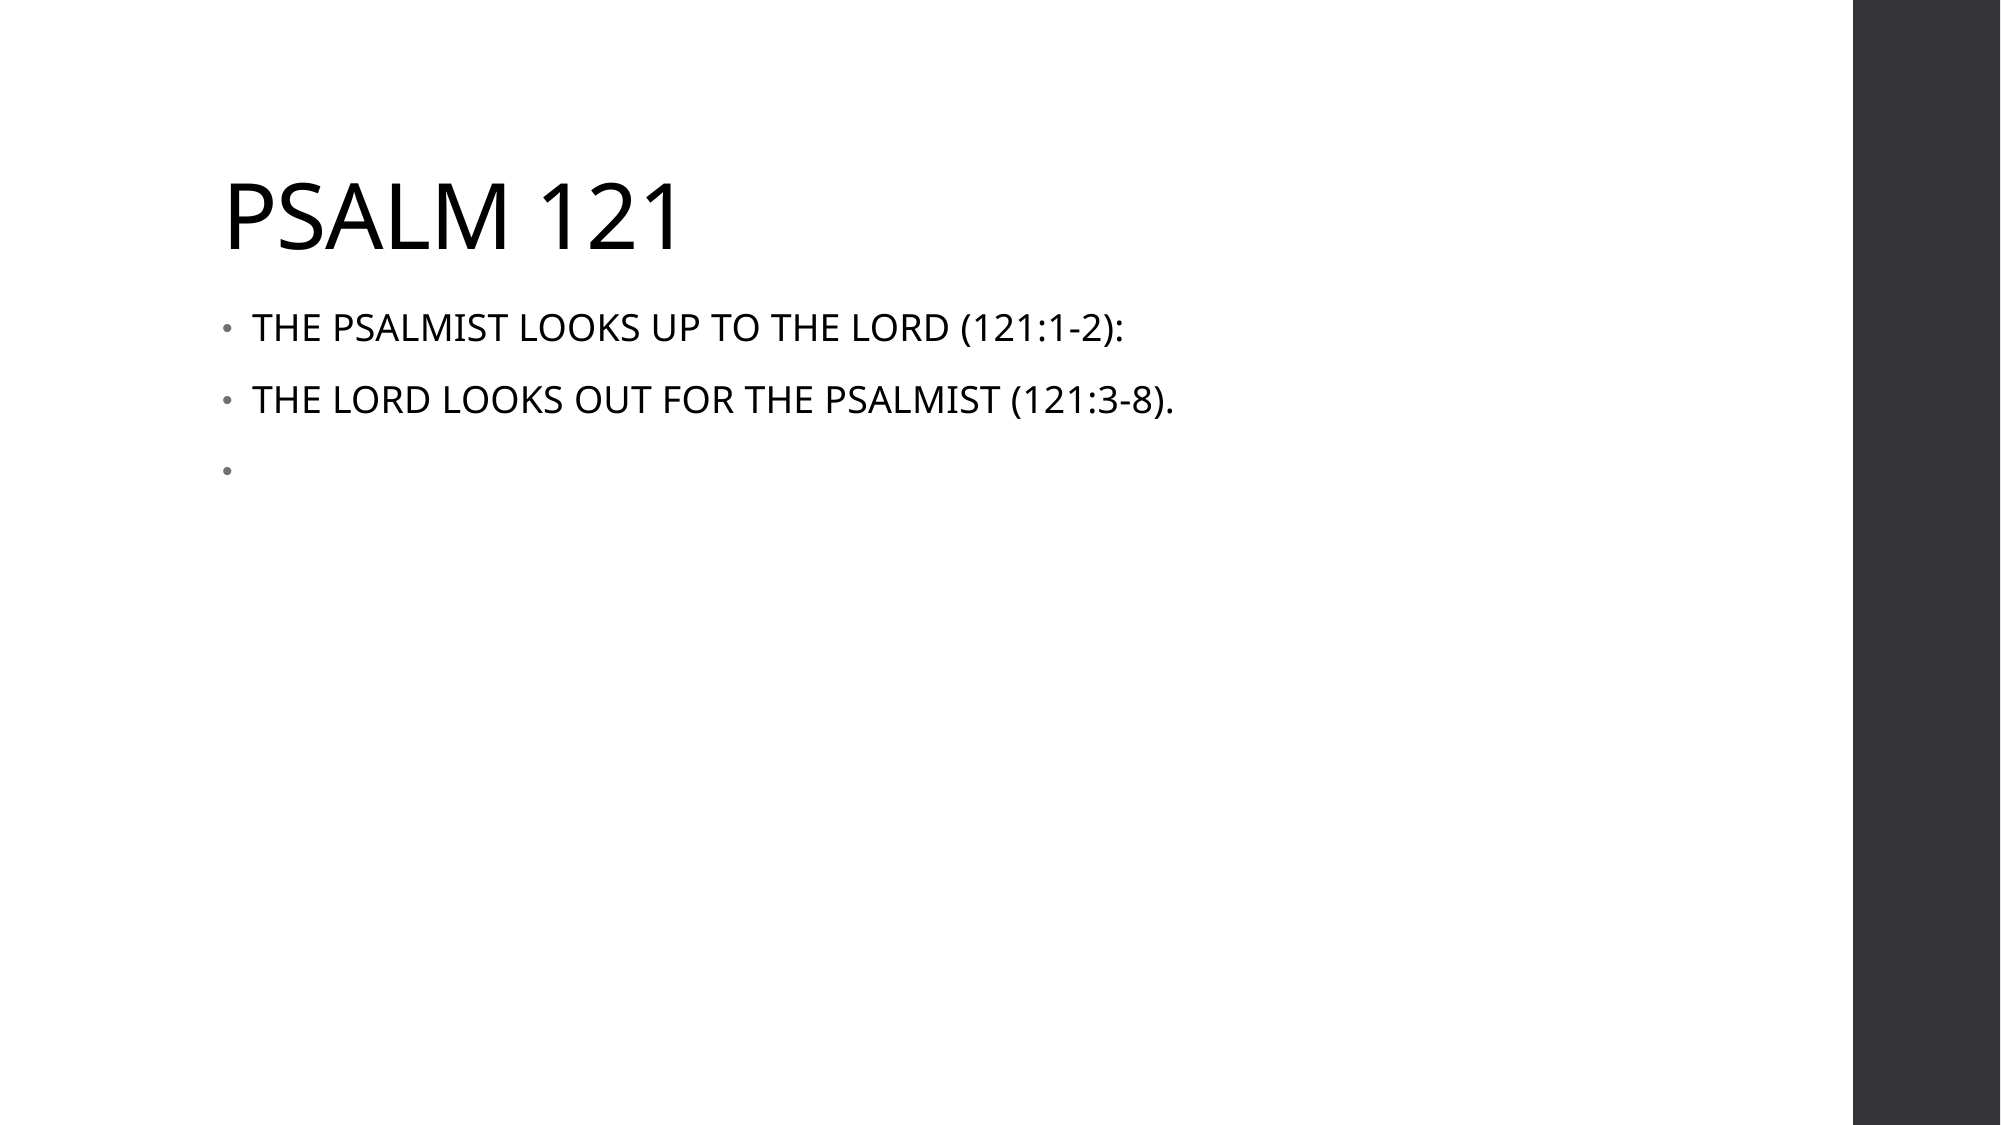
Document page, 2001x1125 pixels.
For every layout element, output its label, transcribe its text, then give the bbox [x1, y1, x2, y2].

list THE PSALMIST LOOKS UP TO THE LORD (121:1-2): THE LORD LOOKS OUT FOR THE PSALMIST (121:3-8). [206, 299, 1617, 1014]
title PSALM 121 [206, 60, 1797, 278]
